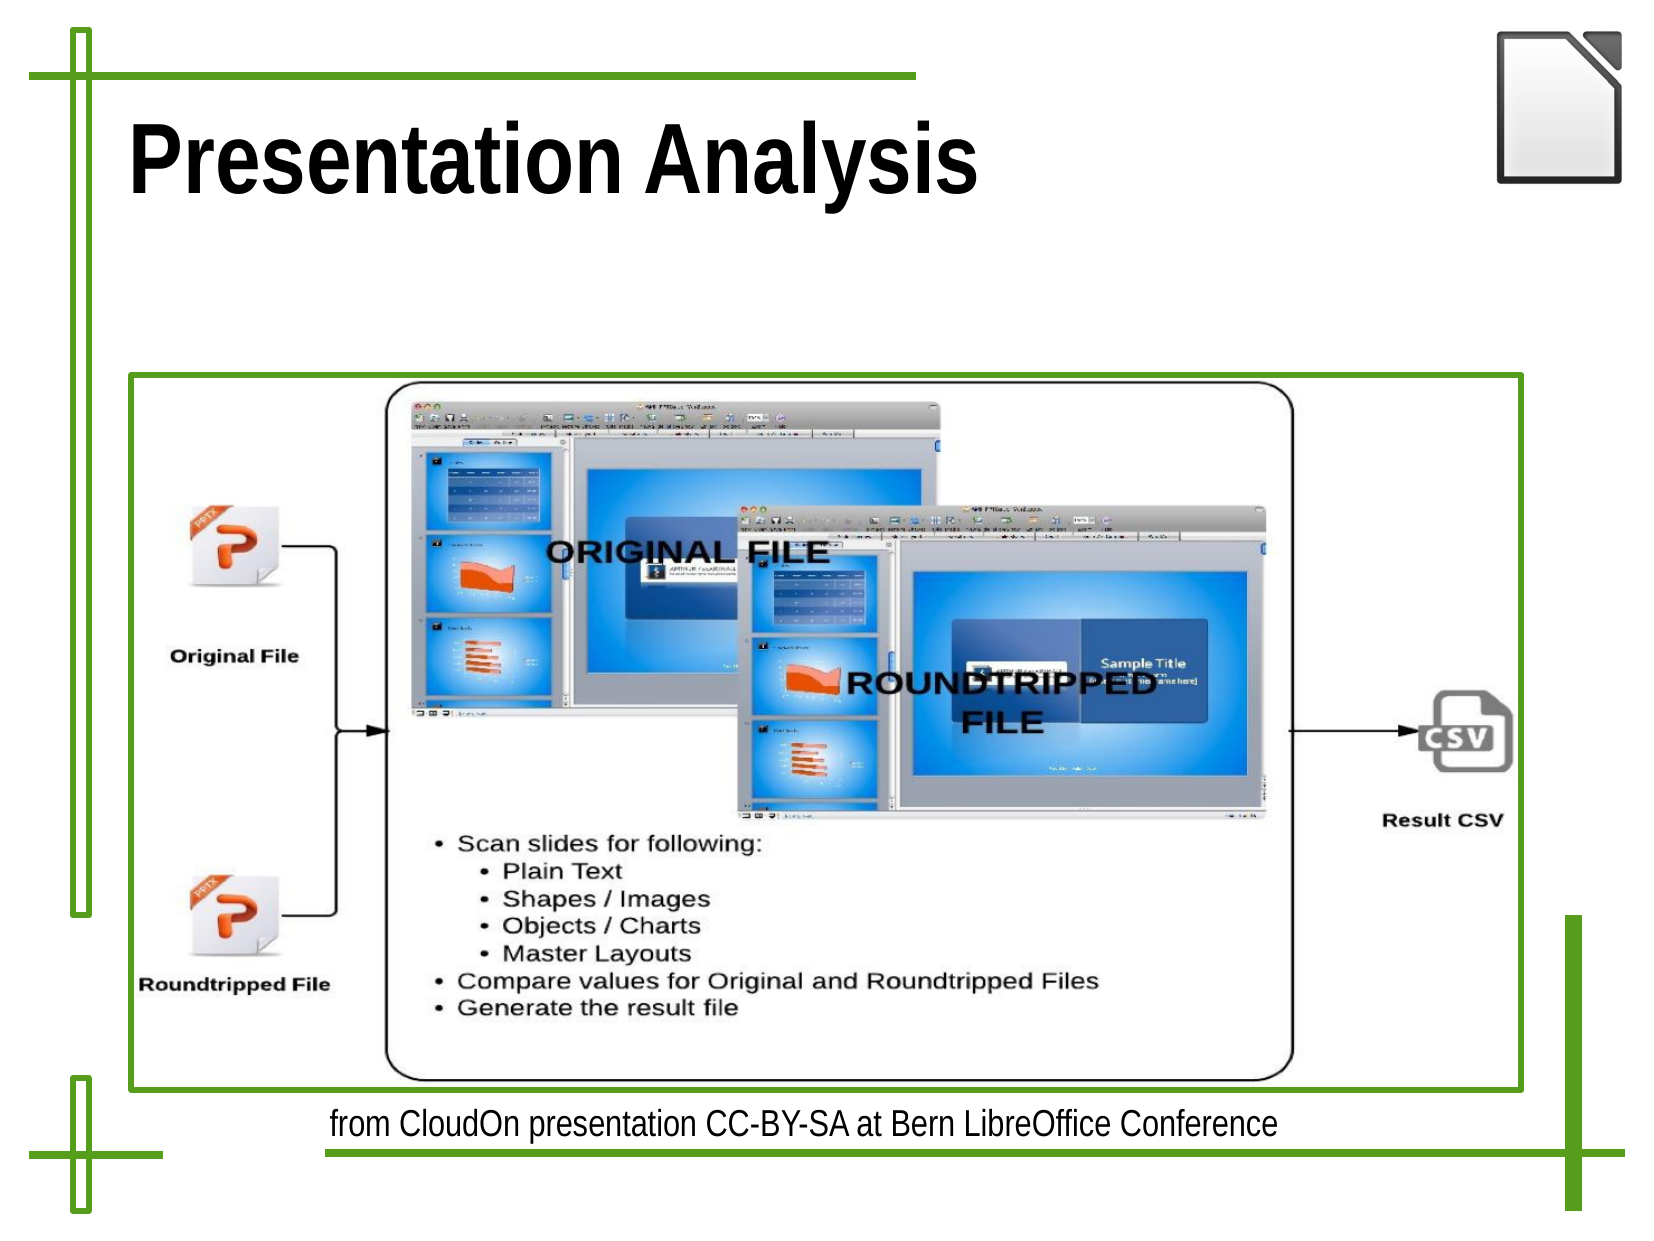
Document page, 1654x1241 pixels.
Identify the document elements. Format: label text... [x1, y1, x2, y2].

text_box from CloudOn presentation CC-BY-SA at Bern LibreOffice Conference [314, 1093, 1294, 1152]
title Presentation Analysis [122, 91, 1447, 219]
picture [134, 377, 1519, 1087]
picture [1494, 29, 1624, 186]
